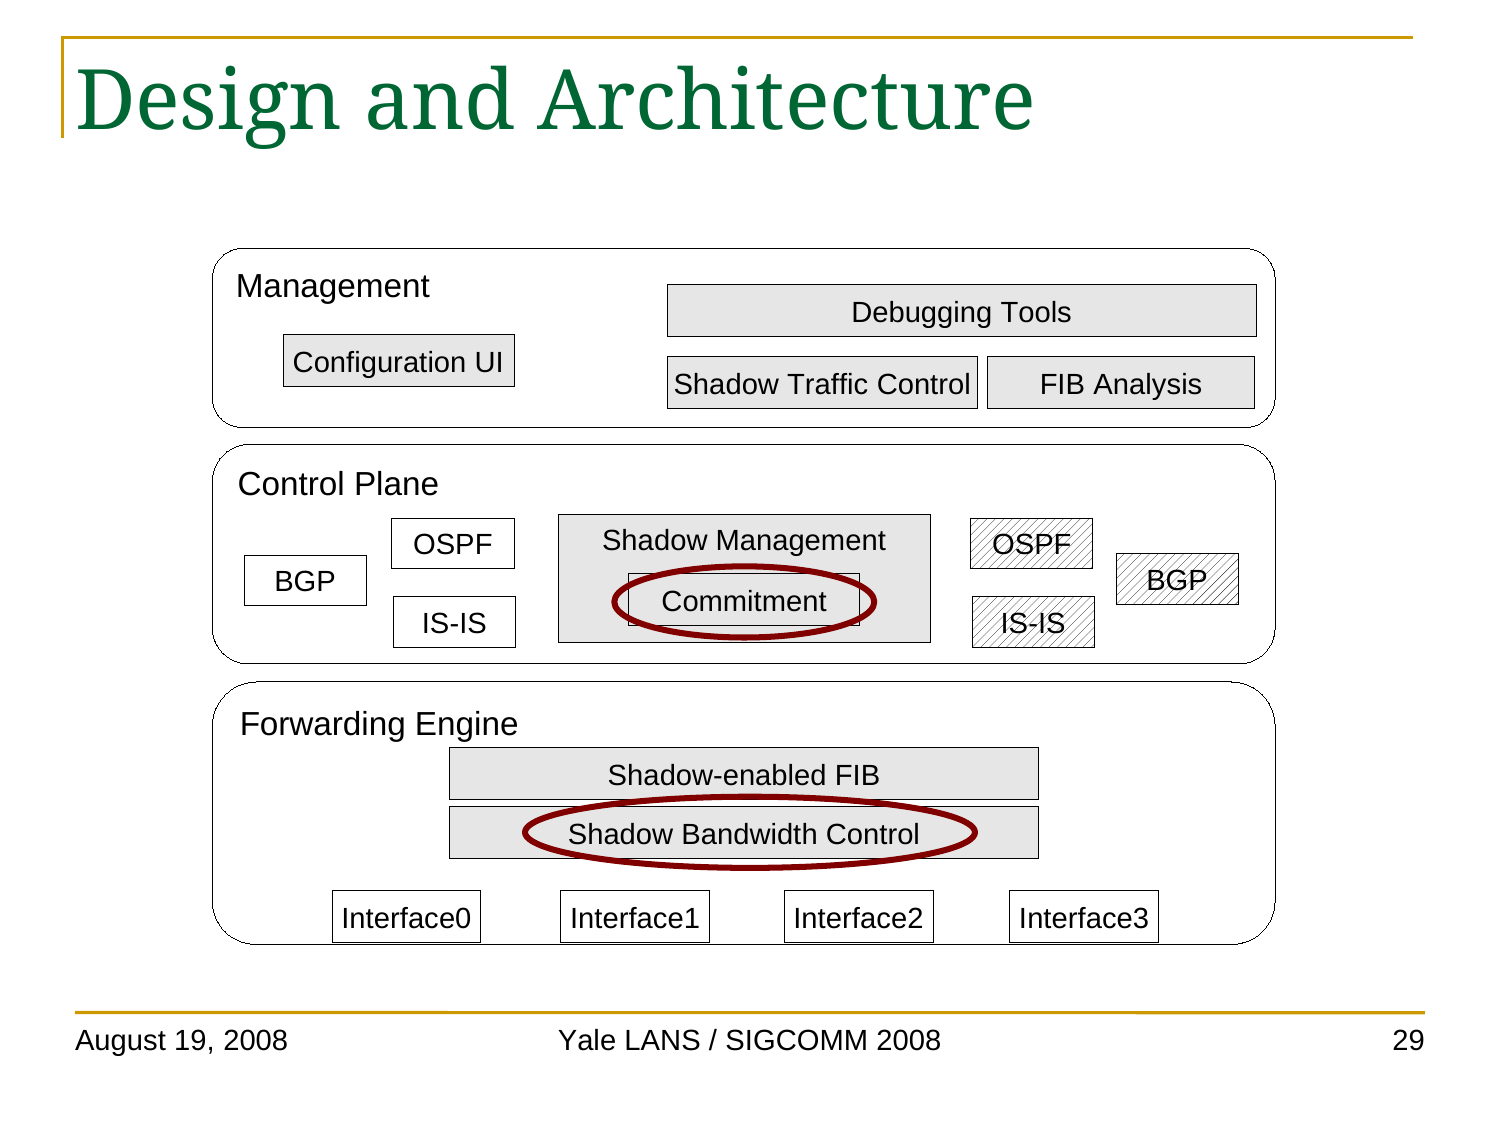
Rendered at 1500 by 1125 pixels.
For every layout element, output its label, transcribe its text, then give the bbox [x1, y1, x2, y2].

text_box Control Plane [212, 444, 1276, 664]
text_box IS-IS [393, 596, 516, 648]
text_box OSPF [391, 518, 515, 569]
text_box Debugging Tools [667, 284, 1257, 337]
text_box Management [212, 248, 1276, 428]
text_box Shadow-enabled FIB [449, 747, 1039, 800]
text_box Shadow Traffic Control [667, 356, 978, 409]
text_box Interface3 [1009, 890, 1159, 943]
text_box Configuration UI [283, 334, 515, 387]
text_box Shadow Bandwidth Control [449, 806, 576, 859]
text_box BGP [244, 555, 367, 606]
text_box OSPF [970, 518, 1093, 569]
text_box Shadow Bandwidth Control [529, 806, 971, 859]
title Design and Architecture [75, 0, 1425, 199]
text_box Interface2 [784, 890, 934, 943]
text_box Interface1 [560, 890, 710, 943]
text_box Commitment [628, 573, 651, 582]
text_box Shadow Bandwidth Control [924, 806, 1039, 859]
text_box BGP [1116, 553, 1239, 605]
text_box FIB Analysis [987, 356, 1255, 409]
text_box Forwarding Engine [212, 681, 1276, 945]
text_box IS-IS [972, 596, 1095, 648]
text_box Shadow Management [558, 514, 931, 643]
text_box Commitment [628, 573, 860, 626]
text_box Interface0 [332, 890, 481, 943]
